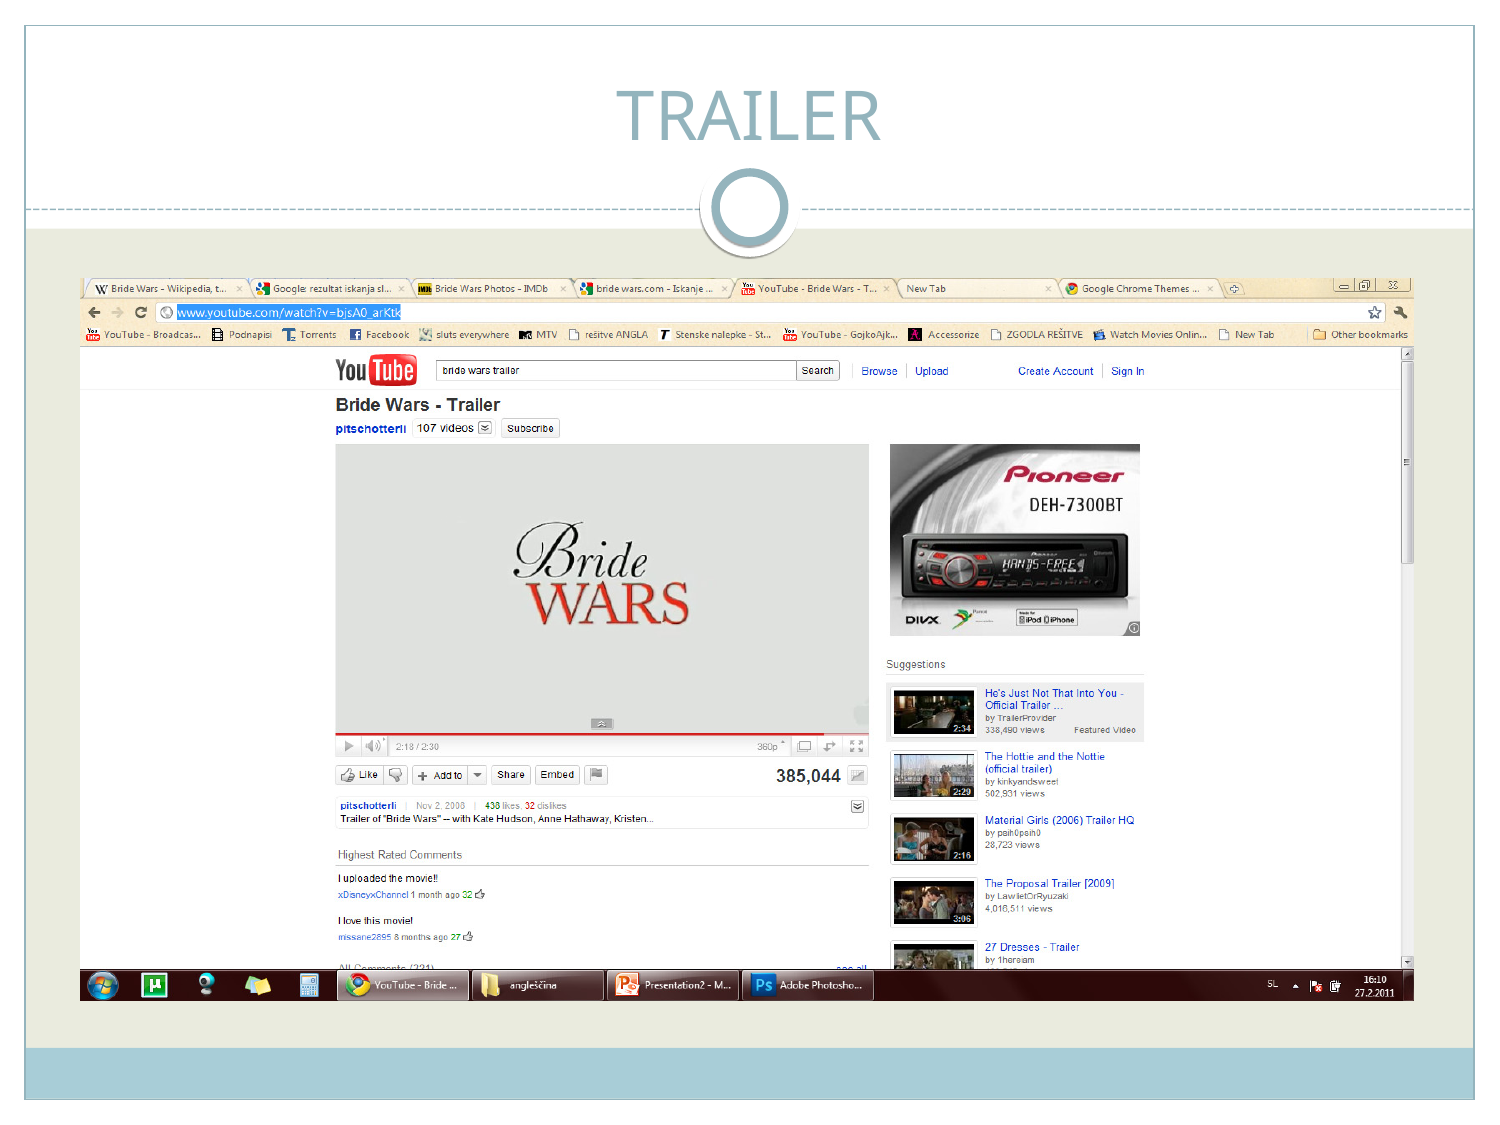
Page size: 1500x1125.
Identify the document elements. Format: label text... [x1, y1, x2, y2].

title TRAILER [49, 37, 1450, 162]
picture [80, 278, 1414, 1001]
